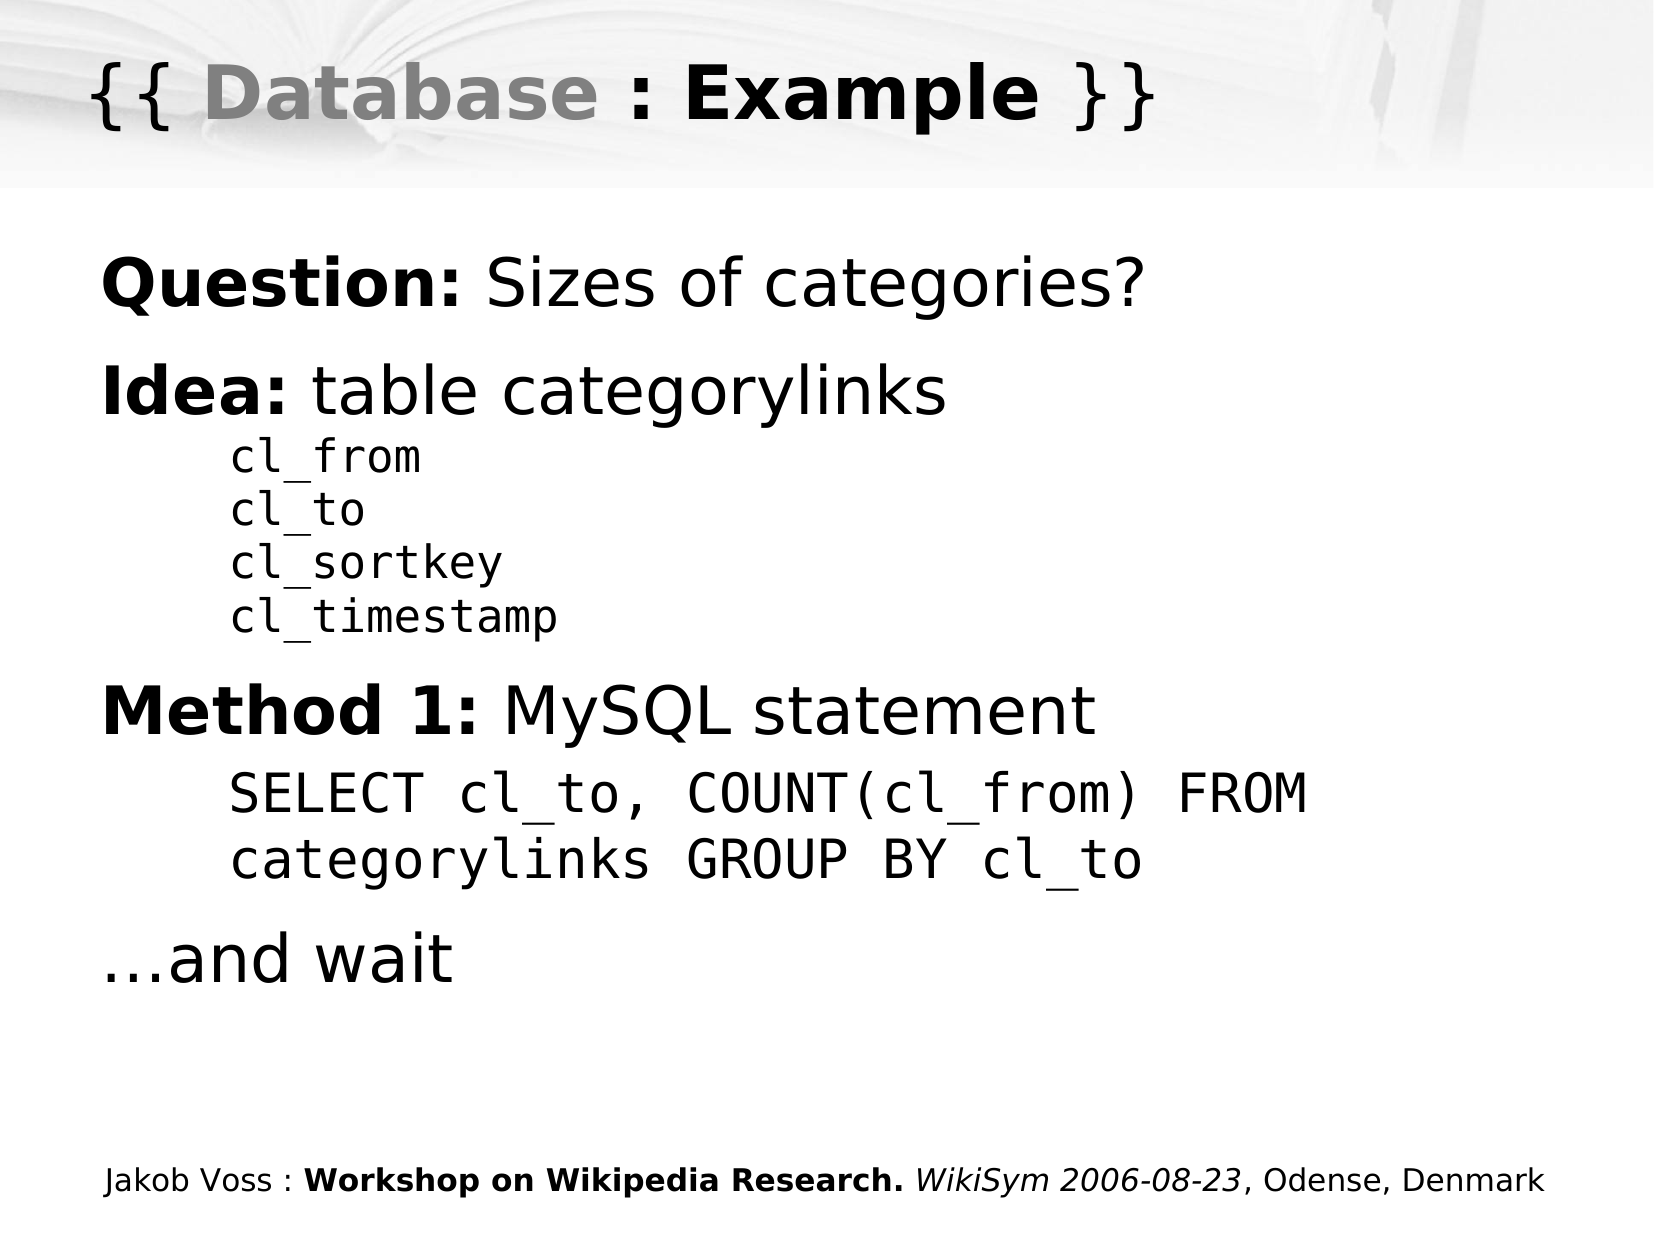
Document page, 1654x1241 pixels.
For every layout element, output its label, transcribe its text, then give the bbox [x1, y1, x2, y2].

list Question: Sizes of categories? Idea: table categorylinks cl_from cl_to cl_sortkey cl_timestamp Method 1: MySQL statement SELECT cl_to, COUNT(cl_from) FROM categorylinks GROUP BY cl_to …and wait [82, 244, 1571, 1091]
picture [0, 0, 1654, 188]
title {{ Database : Example }} [82, 37, 1571, 151]
